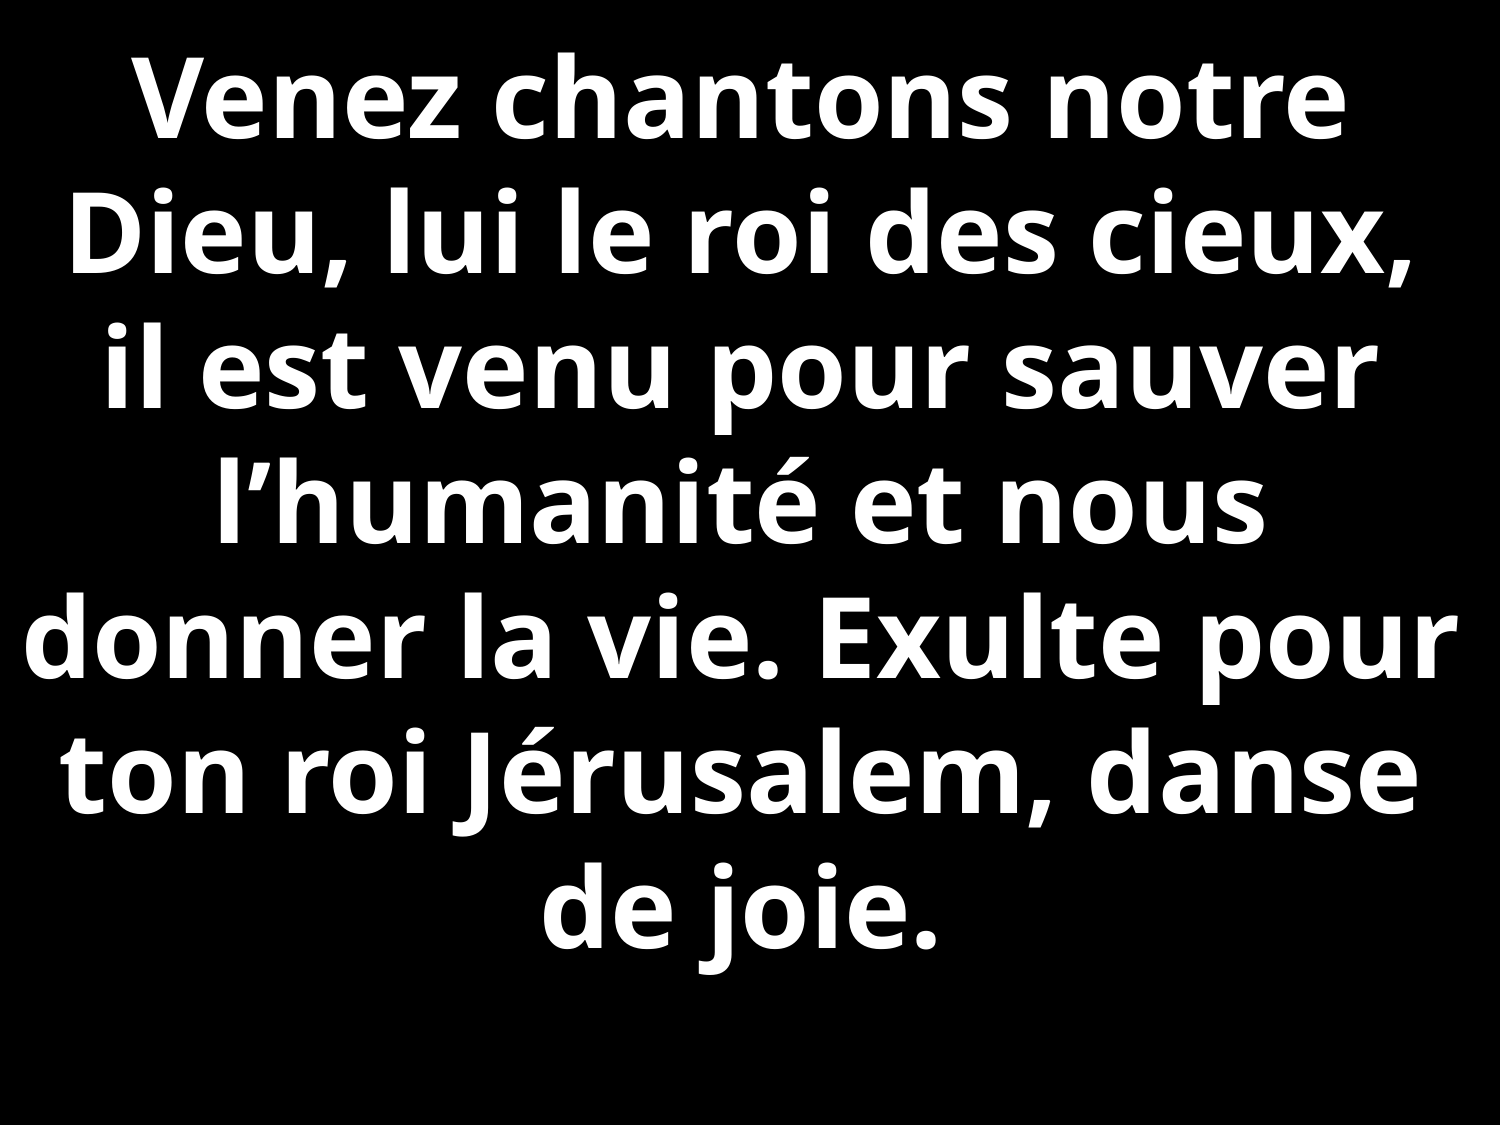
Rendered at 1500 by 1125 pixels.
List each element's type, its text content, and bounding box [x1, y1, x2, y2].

list Venez chantons notre Dieu, lui le roi des cieux, il est venu pour sauver l’humanité et nous donner la vie. Exulte pour ton roi Jérusalem, danse de joie. [0, 19, 1483, 1125]
